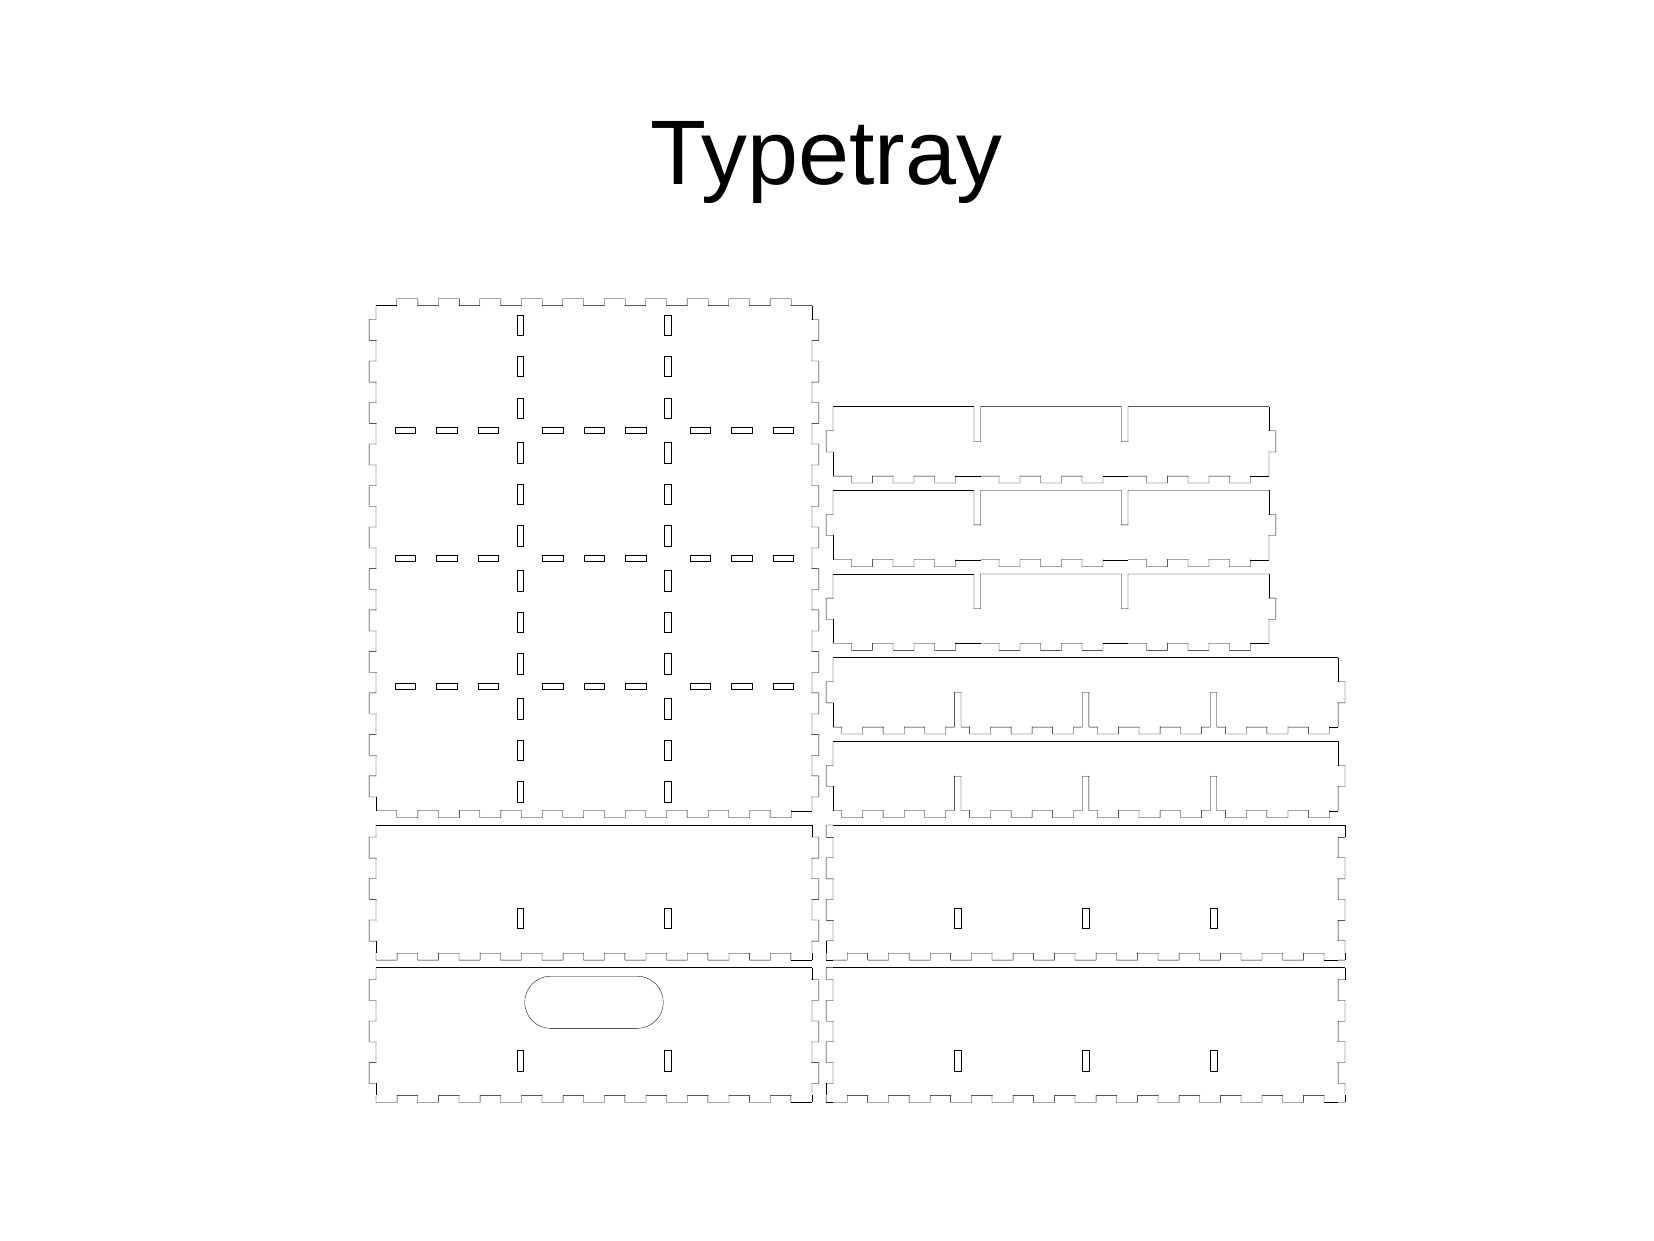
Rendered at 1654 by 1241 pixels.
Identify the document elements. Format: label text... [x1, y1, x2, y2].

title Typetray [82, 49, 1571, 257]
picture [358, 240, 1386, 1114]
